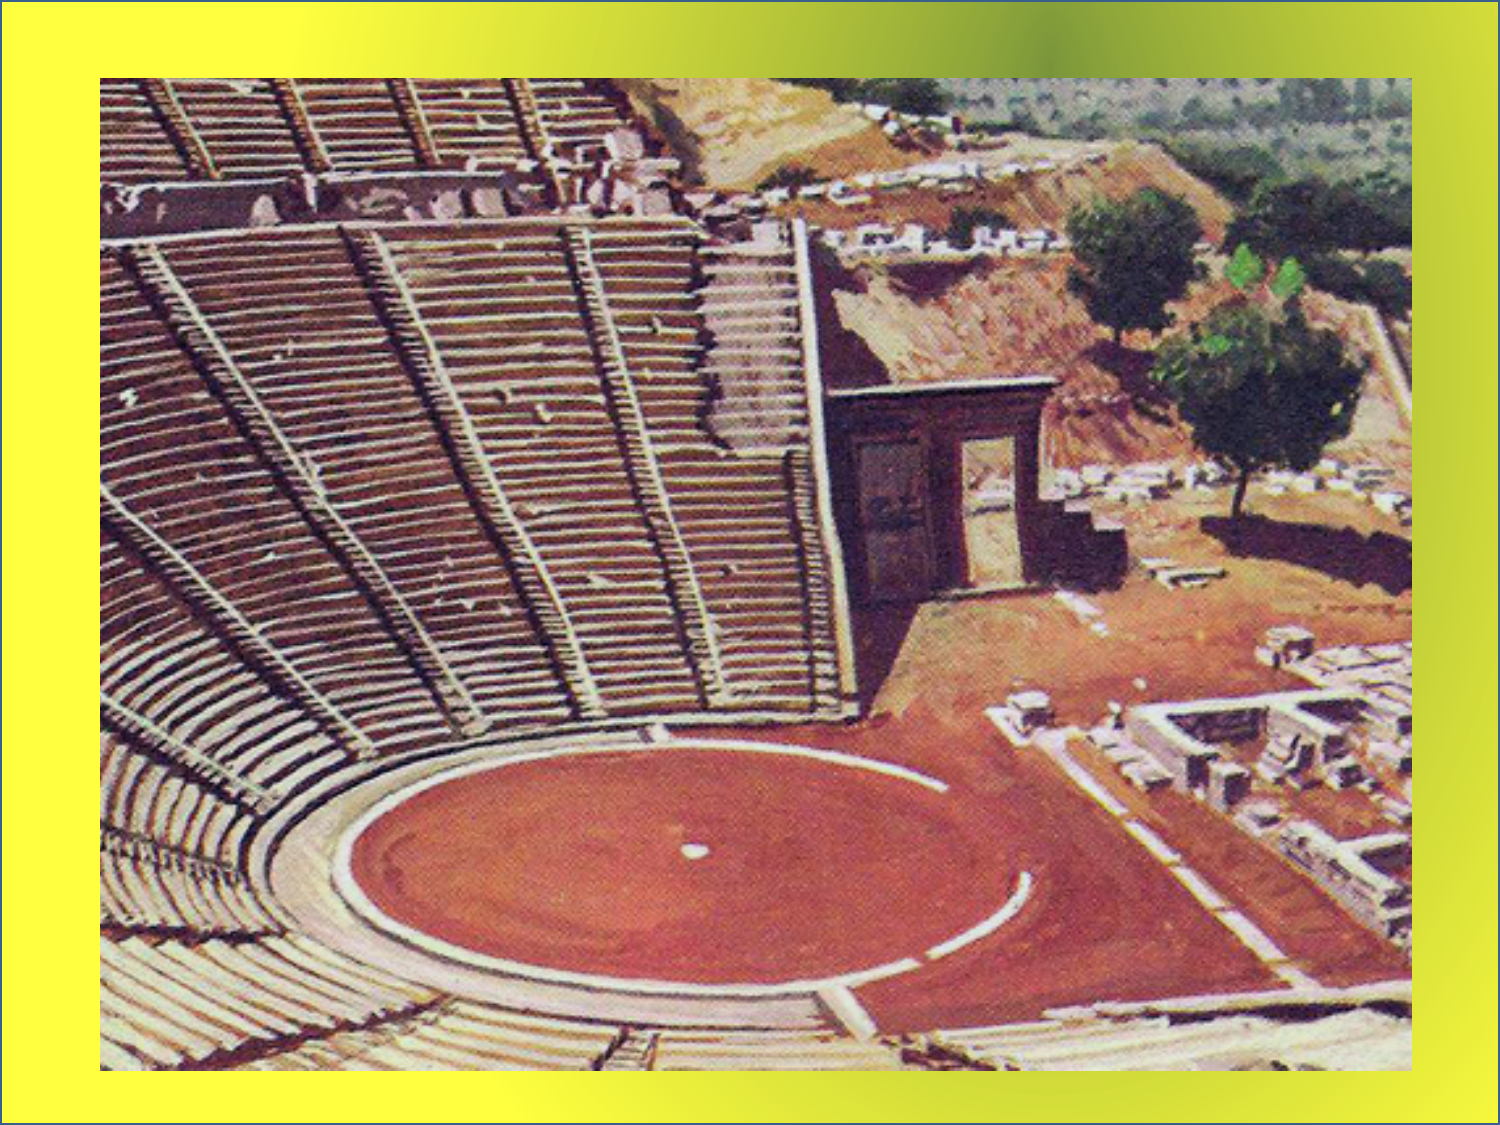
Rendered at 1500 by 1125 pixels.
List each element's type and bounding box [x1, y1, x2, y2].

text_box [0, 0, 1500, 1125]
picture [100, 78, 1412, 1071]
